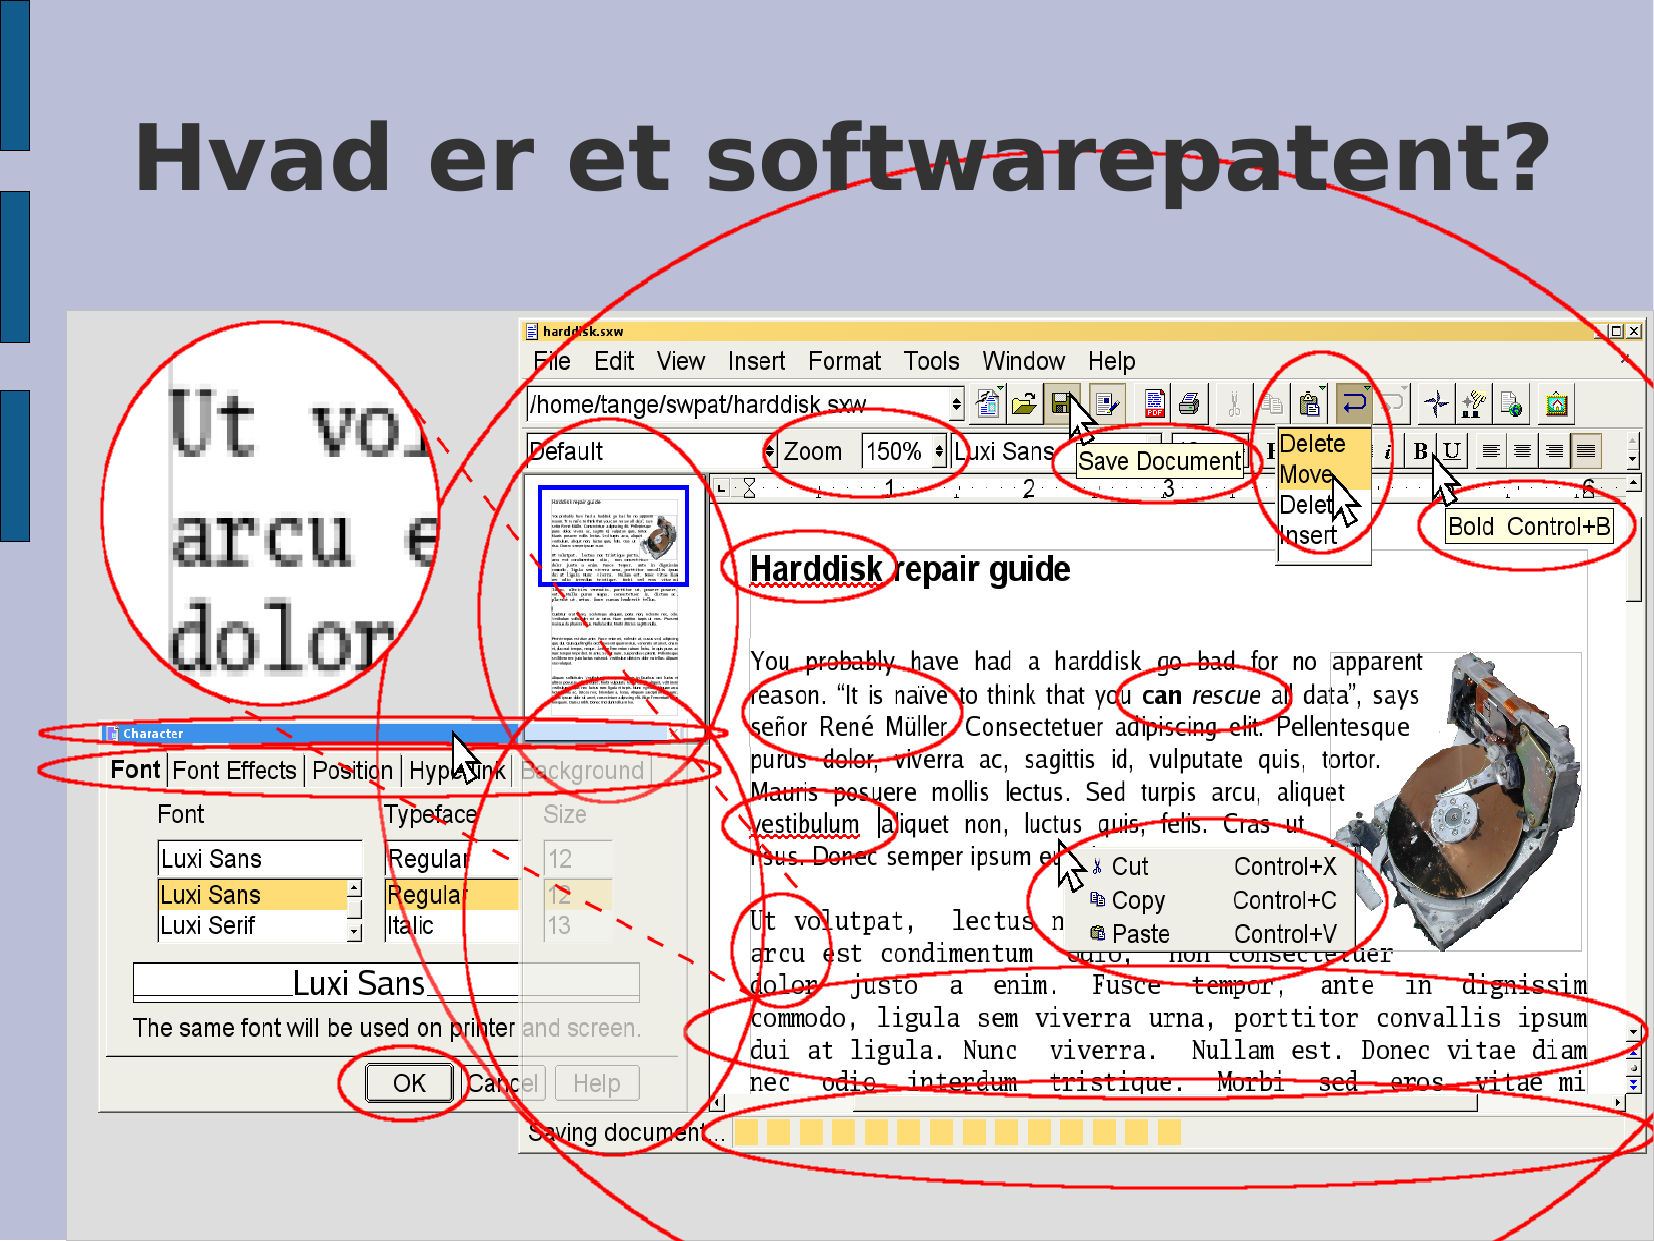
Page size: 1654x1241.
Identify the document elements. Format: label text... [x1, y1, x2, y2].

picture [37, 149, 1654, 1241]
title Hvad er et softwarepatent? [112, 55, 1576, 263]
